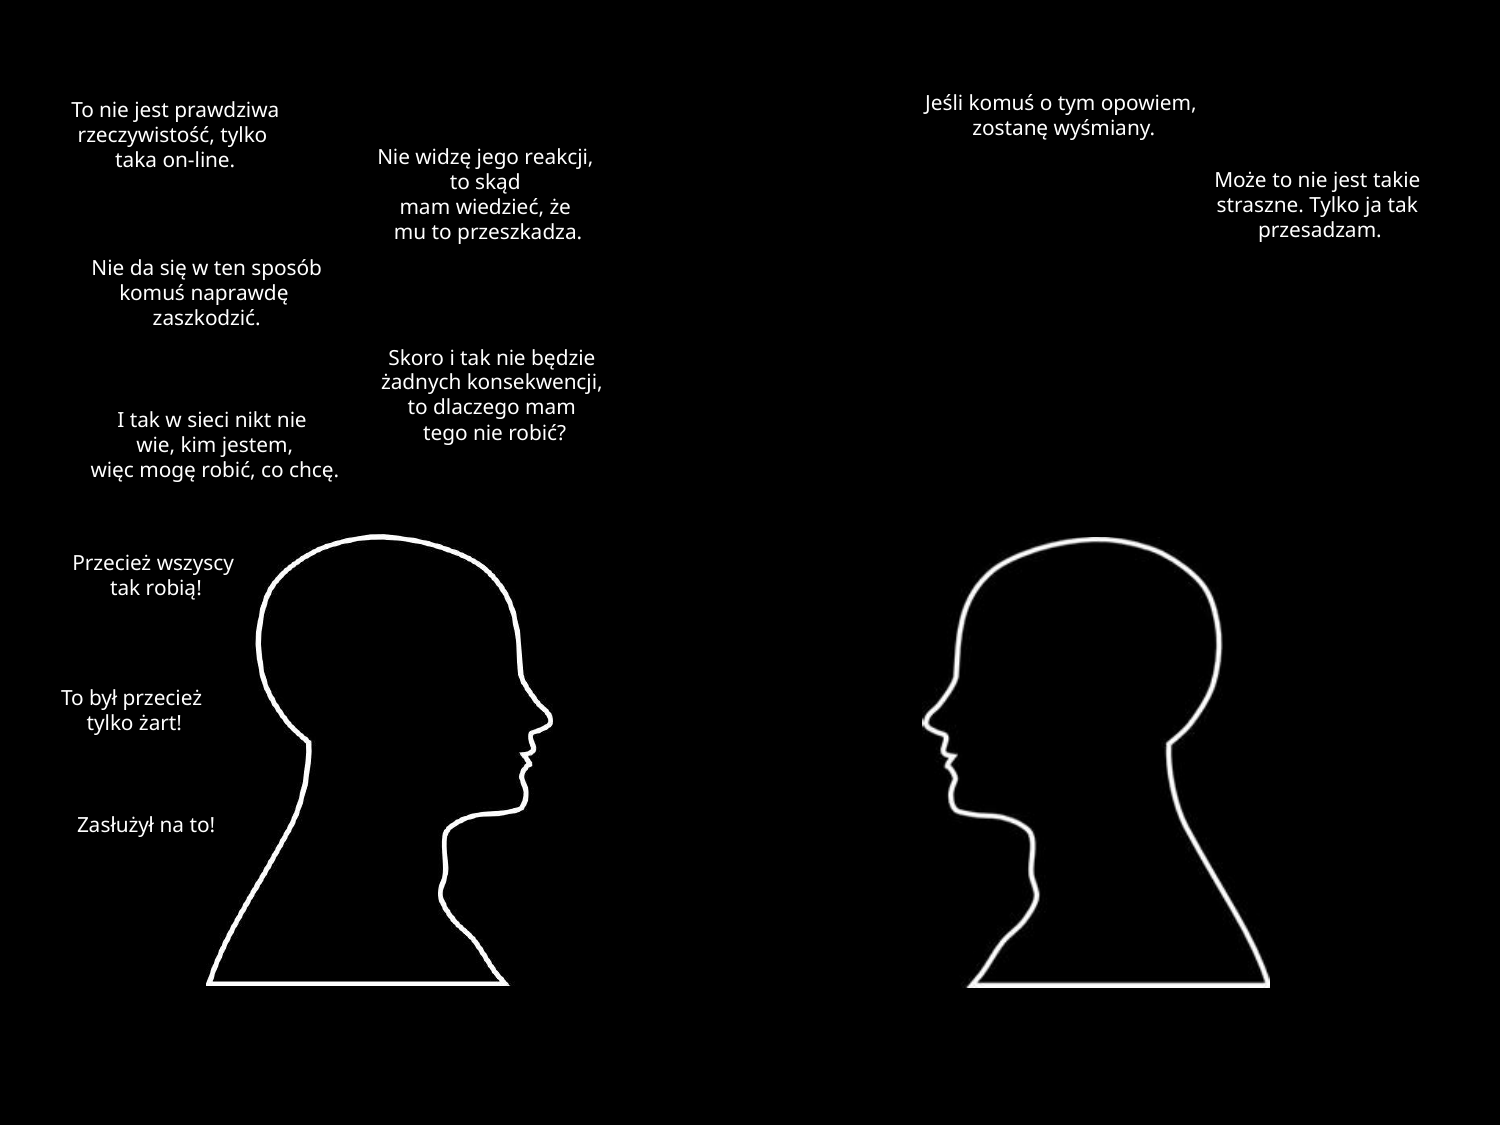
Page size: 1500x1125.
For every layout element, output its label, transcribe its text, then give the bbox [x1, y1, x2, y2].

text_box I tak w sieci nikt nie wie, kim jestem, więc mogę robić, co chcę. [75, 399, 354, 490]
text_box Nie widzę jego reakcji, to skąd mam wiedzieć, że mu to przeszkadza. [362, 136, 614, 251]
text_box Przecież wszyscy tak robią! [57, 542, 255, 607]
text_box Nie da się w ten sposób komuś naprawdę zaszkodzić. [76, 247, 337, 338]
picture [922, 537, 1270, 988]
text_box To nie jest prawdziwa rzeczywistość, tylko taka on-line. [56, 88, 295, 179]
text_box Skoro i tak nie będzie żadnych konsekwencji, to dlaczego mam tego nie robić? [366, 336, 623, 452]
text_box To był przecież tylko żart! [46, 677, 223, 742]
picture [206, 534, 553, 986]
text_box Zasłużył na to! [62, 804, 230, 845]
text_box Jeśli komuś o tym opowiem, zostanę wyśmiany. [910, 82, 1218, 148]
text_box Może to nie jest takie straszne. Tylko ja tak przesadzam. [1199, 159, 1441, 250]
